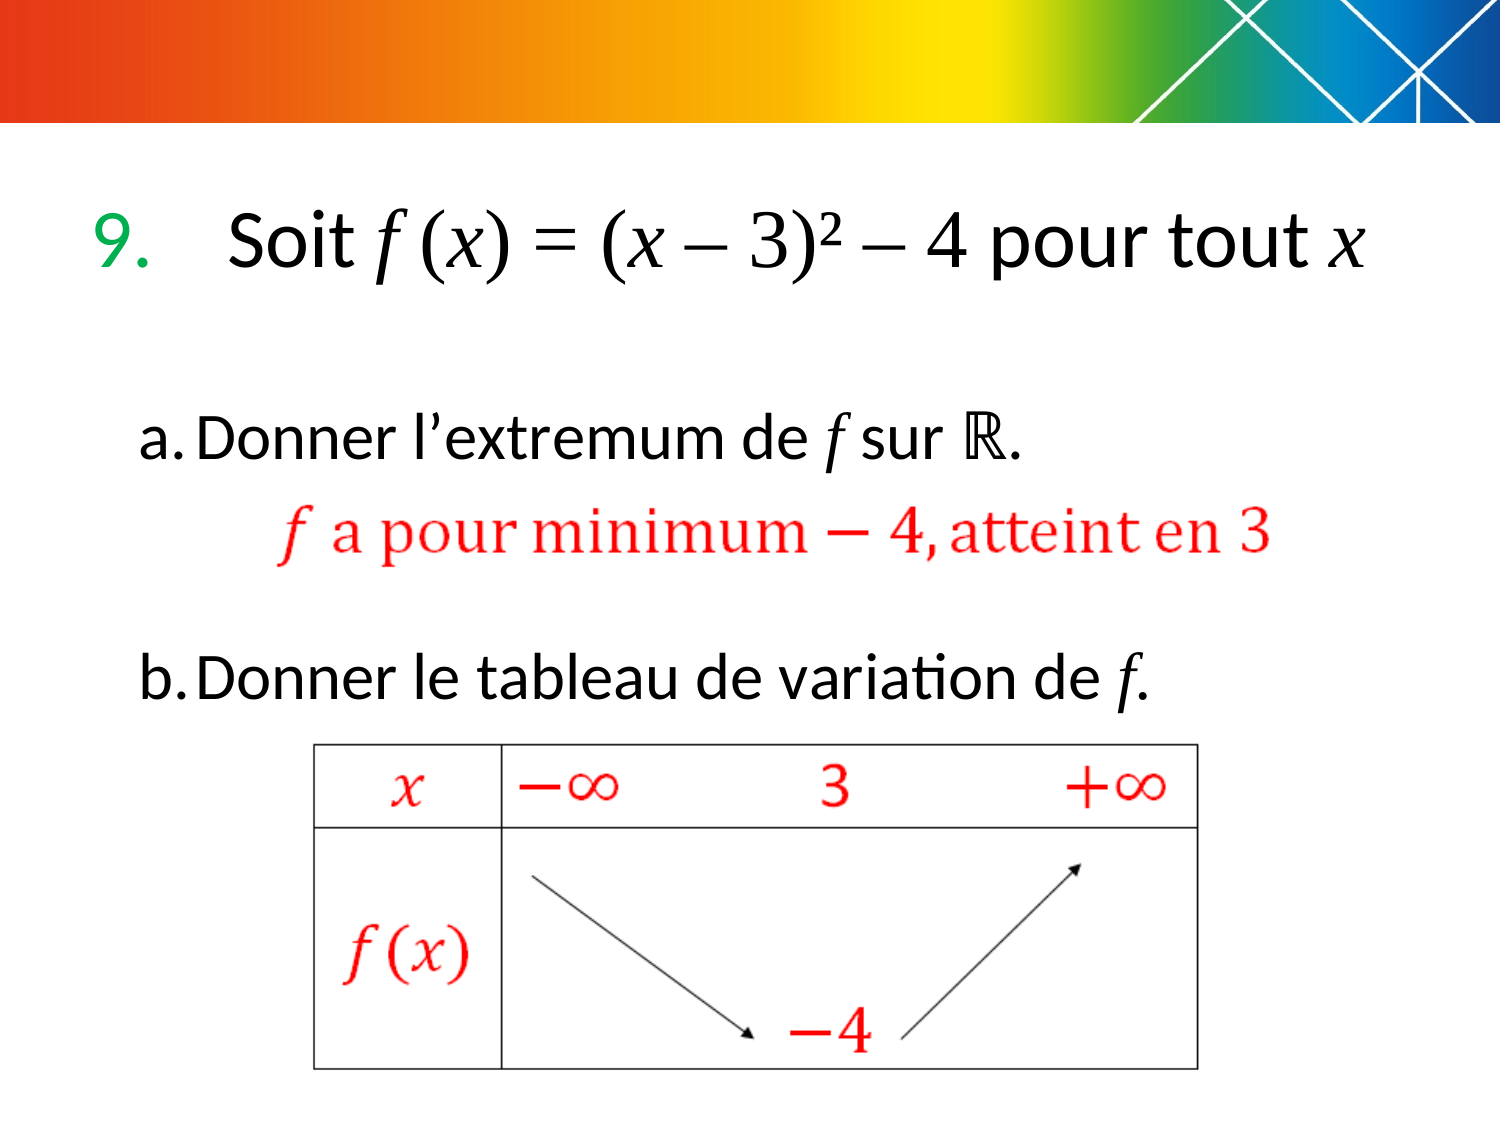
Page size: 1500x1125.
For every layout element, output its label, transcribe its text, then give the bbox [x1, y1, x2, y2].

picture [301, 727, 1219, 1082]
title Soit f (x) = (x – 3)² – 4 pour tout x [75, 163, 1426, 305]
text_box Donner l’extremum de f sur ℝ. Donner le tableau de variation de f. [123, 385, 1377, 721]
picture [265, 491, 1291, 583]
picture [1340, 0, 1500, 123]
picture [0, 0, 1359, 123]
